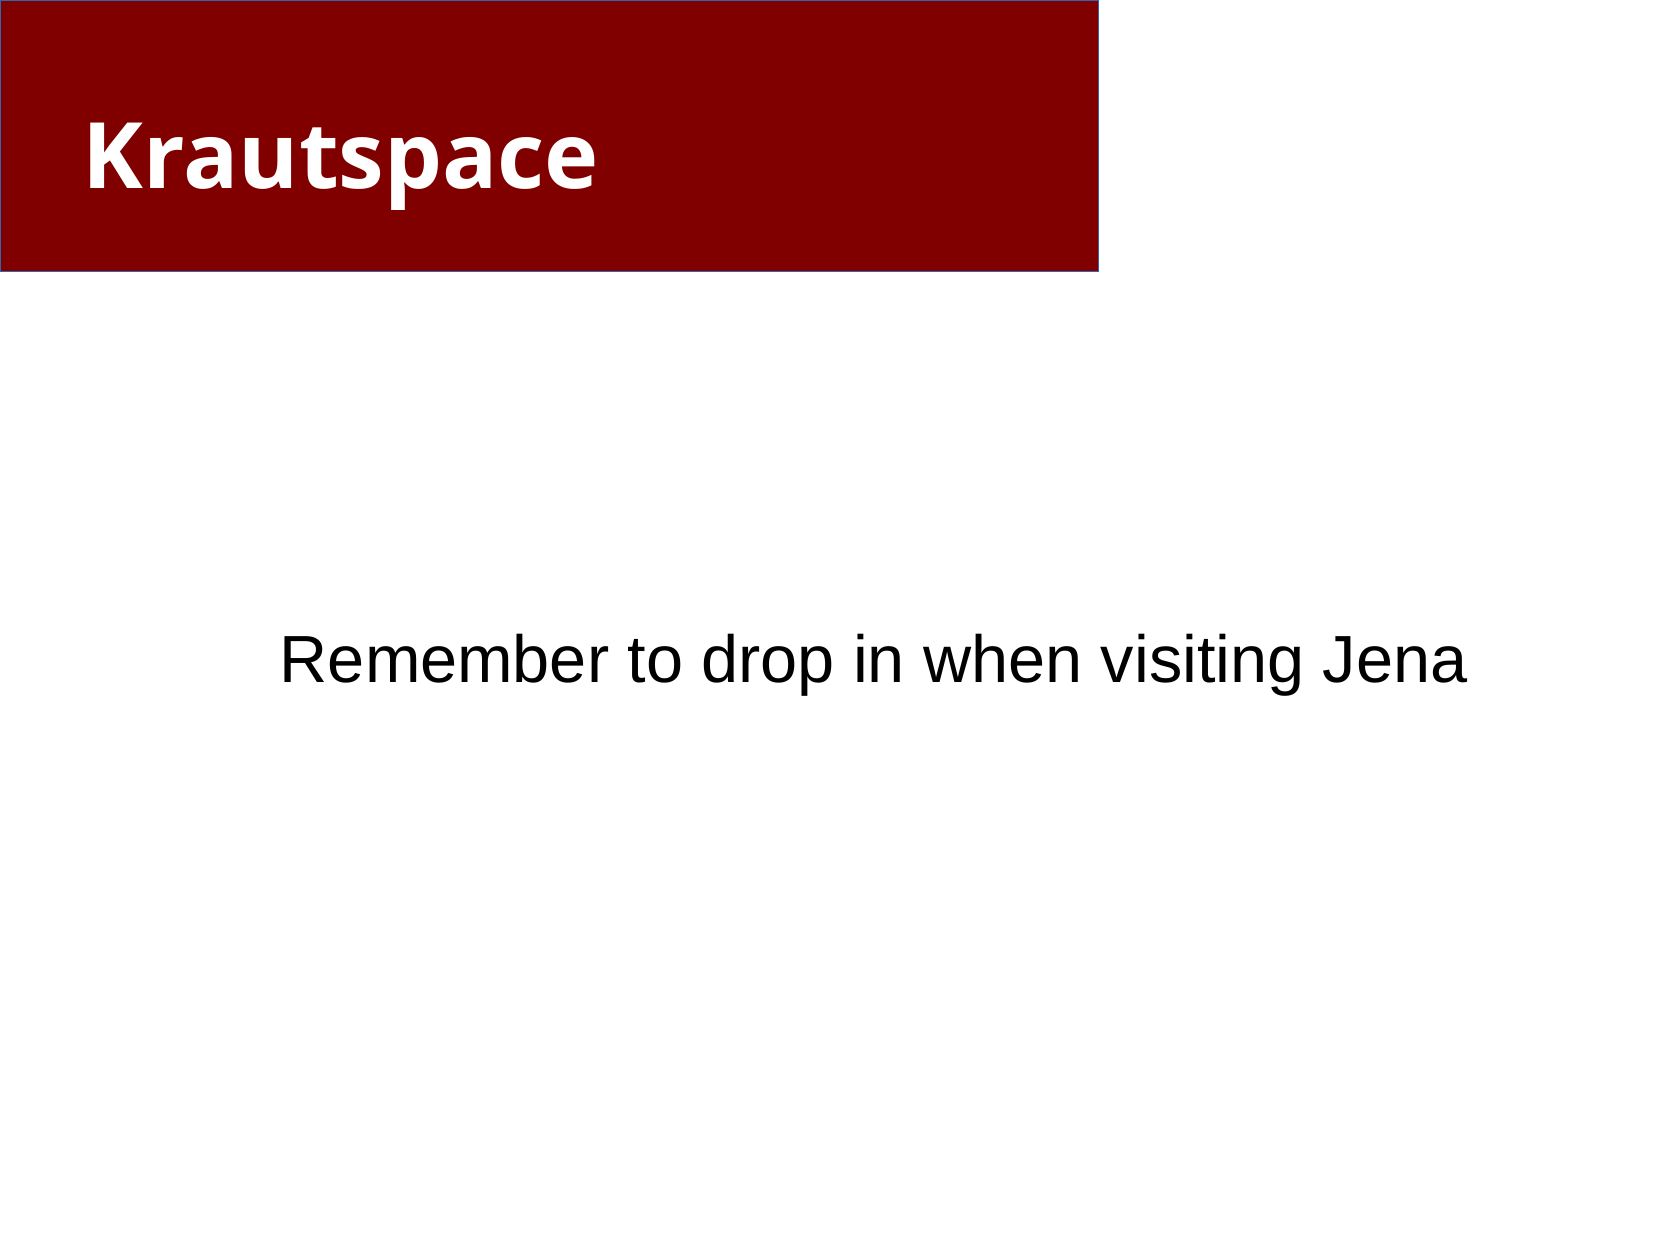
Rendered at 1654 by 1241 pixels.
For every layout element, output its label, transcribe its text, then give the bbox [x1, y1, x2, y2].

title Krautspace [82, 49, 1028, 257]
subtitle Remember to drop in when visiting Jena [212, 386, 1536, 934]
